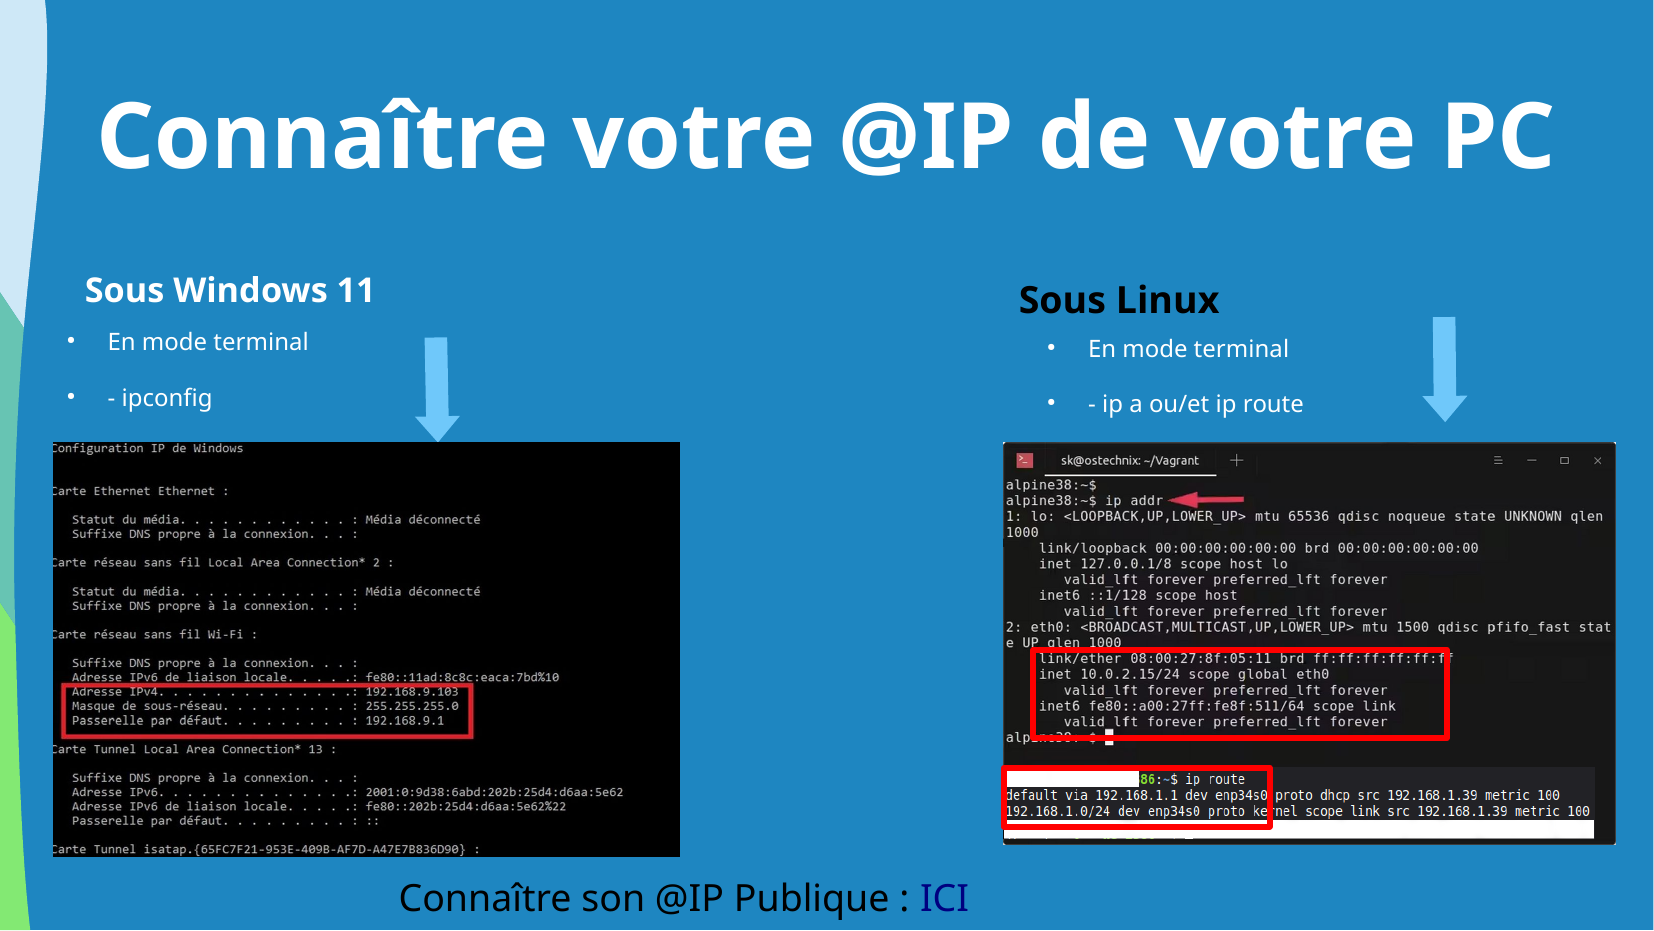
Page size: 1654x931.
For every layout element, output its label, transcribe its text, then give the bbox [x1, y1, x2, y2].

picture [1003, 442, 1616, 845]
picture [53, 442, 680, 857]
subtitle Sous Windows 11 [53, 265, 408, 313]
picture [1007, 771, 1267, 824]
list En mode terminal - ip a ou/et ip route [1033, 331, 1388, 421]
list En mode terminal - ipconfig [53, 324, 408, 414]
text_box [1422, 316, 1468, 423]
text_box Connaître son @IP Publique : ICI [383, 864, 1241, 931]
text_box [414, 337, 460, 442]
text_box Sous Linux [1003, 265, 1447, 332]
title Connaître votre @IP de votre PC [82, 59, 1571, 207]
